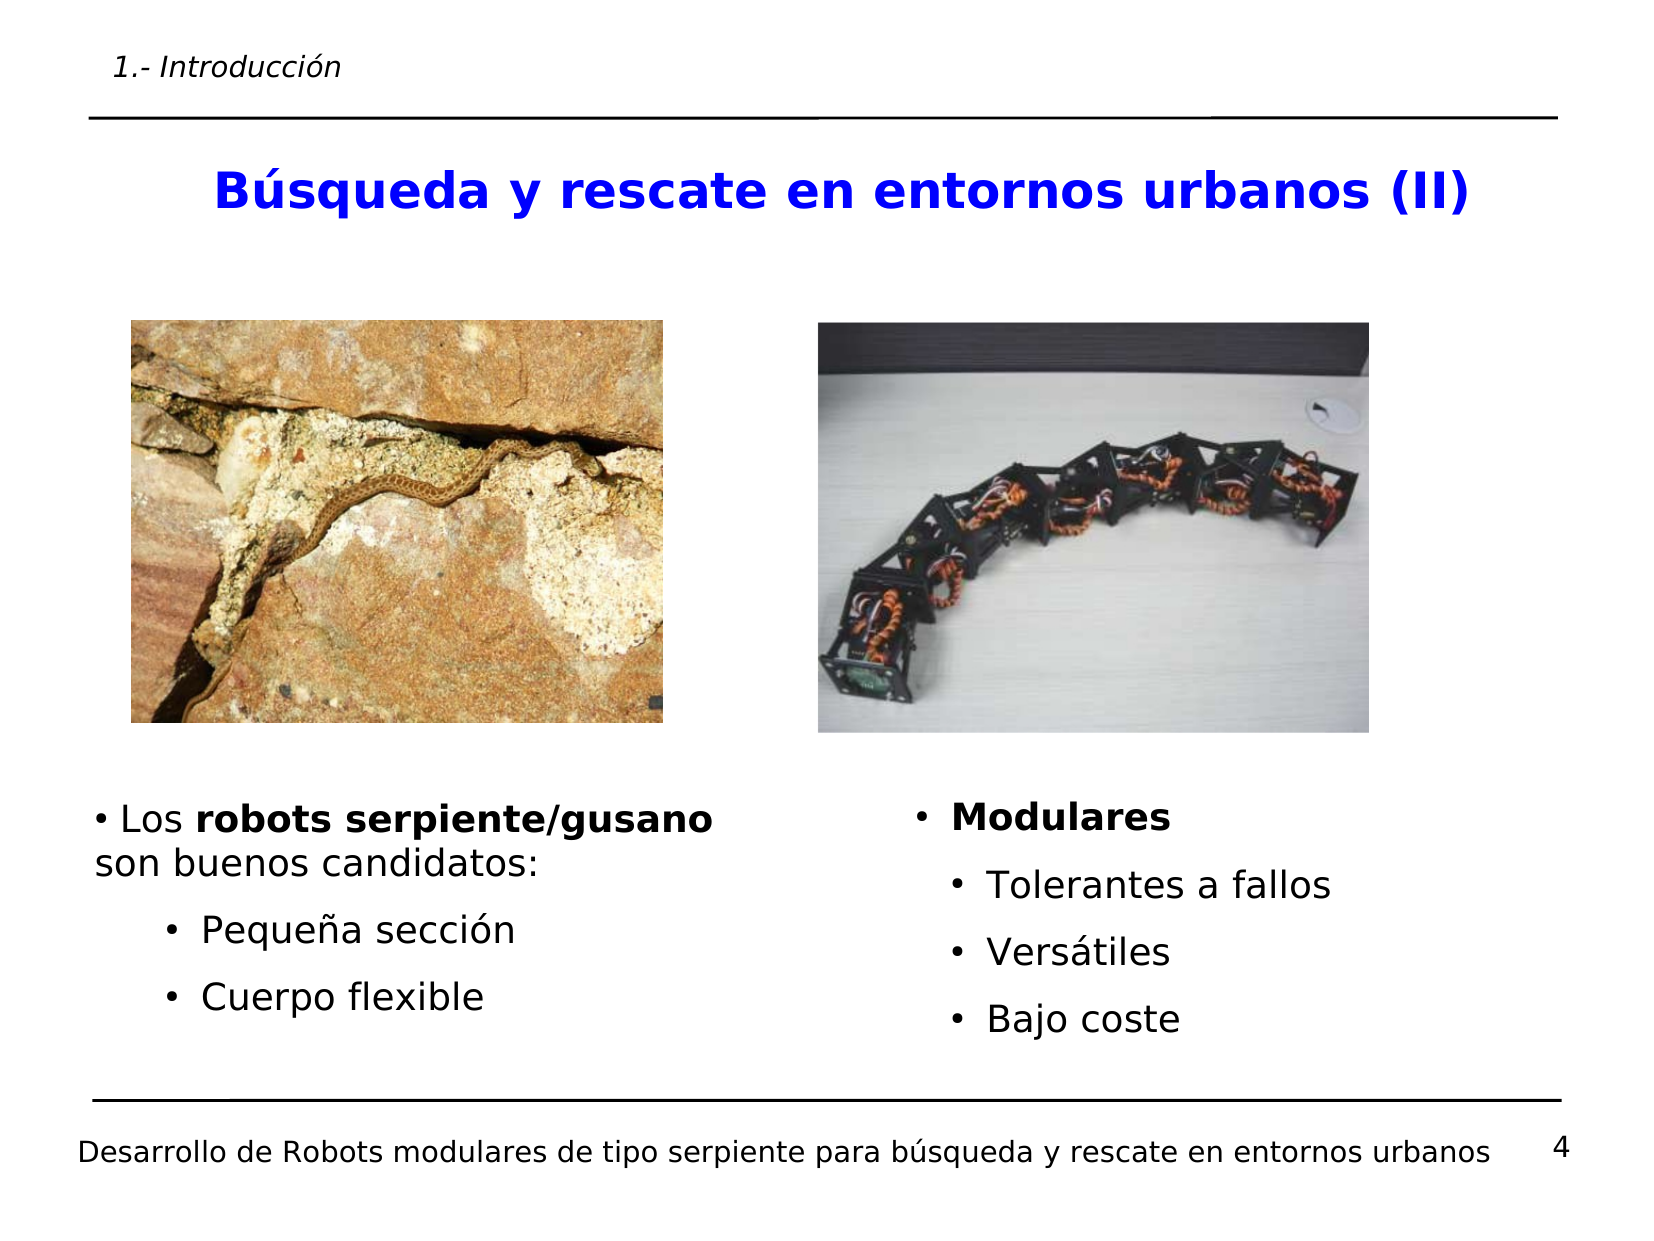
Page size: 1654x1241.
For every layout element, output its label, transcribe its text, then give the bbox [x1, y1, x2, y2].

text_box Desarrollo de Robots modulares de tipo serpiente para búsqueda y rescate en entornos urbanos [62, 1127, 1508, 1177]
text_box Búsqueda y rescate en entornos urbanos (II) [199, 154, 1488, 228]
picture [817, 322, 1369, 733]
text_box Modulares Tolerantes a fallos Versátiles Bajo coste [865, 788, 1347, 1052]
picture [131, 320, 663, 723]
text_box Los robots serpiente/gusano son buenos candidatos: Pequeña sección Cuerpo flexible [79, 790, 753, 1027]
text_box 1.- Introducción [97, 42, 358, 93]
